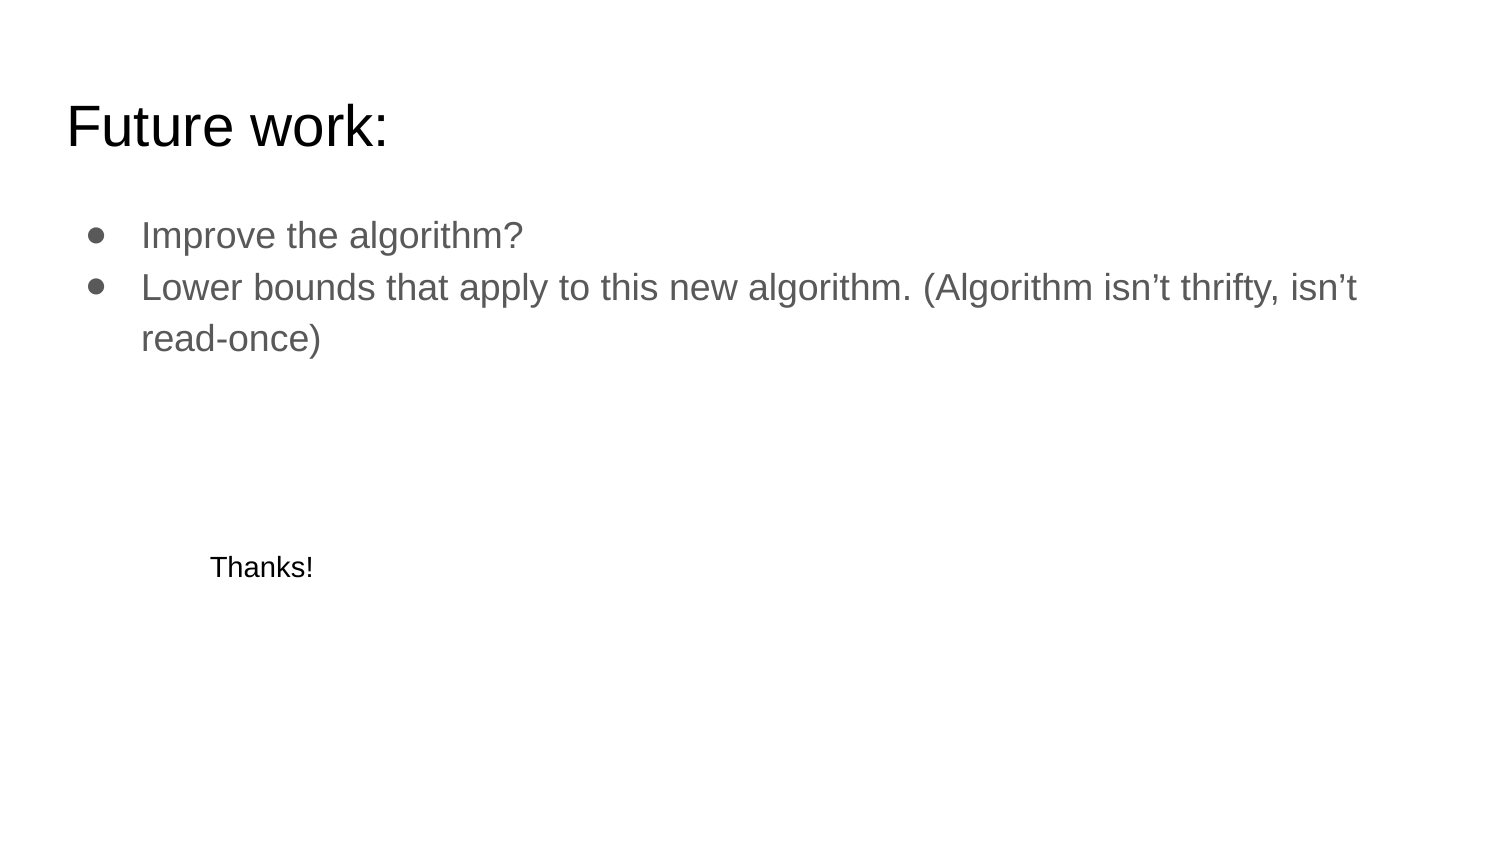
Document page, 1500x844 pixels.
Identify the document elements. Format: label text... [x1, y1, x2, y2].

text_box Thanks! [194, 533, 649, 587]
title Future work: [51, 72, 1449, 167]
list Improve the algorithm? Lower bounds that apply to this new algorithm. (Algorithm isn’t thrifty, isn’t read-once) [51, 189, 1449, 750]
